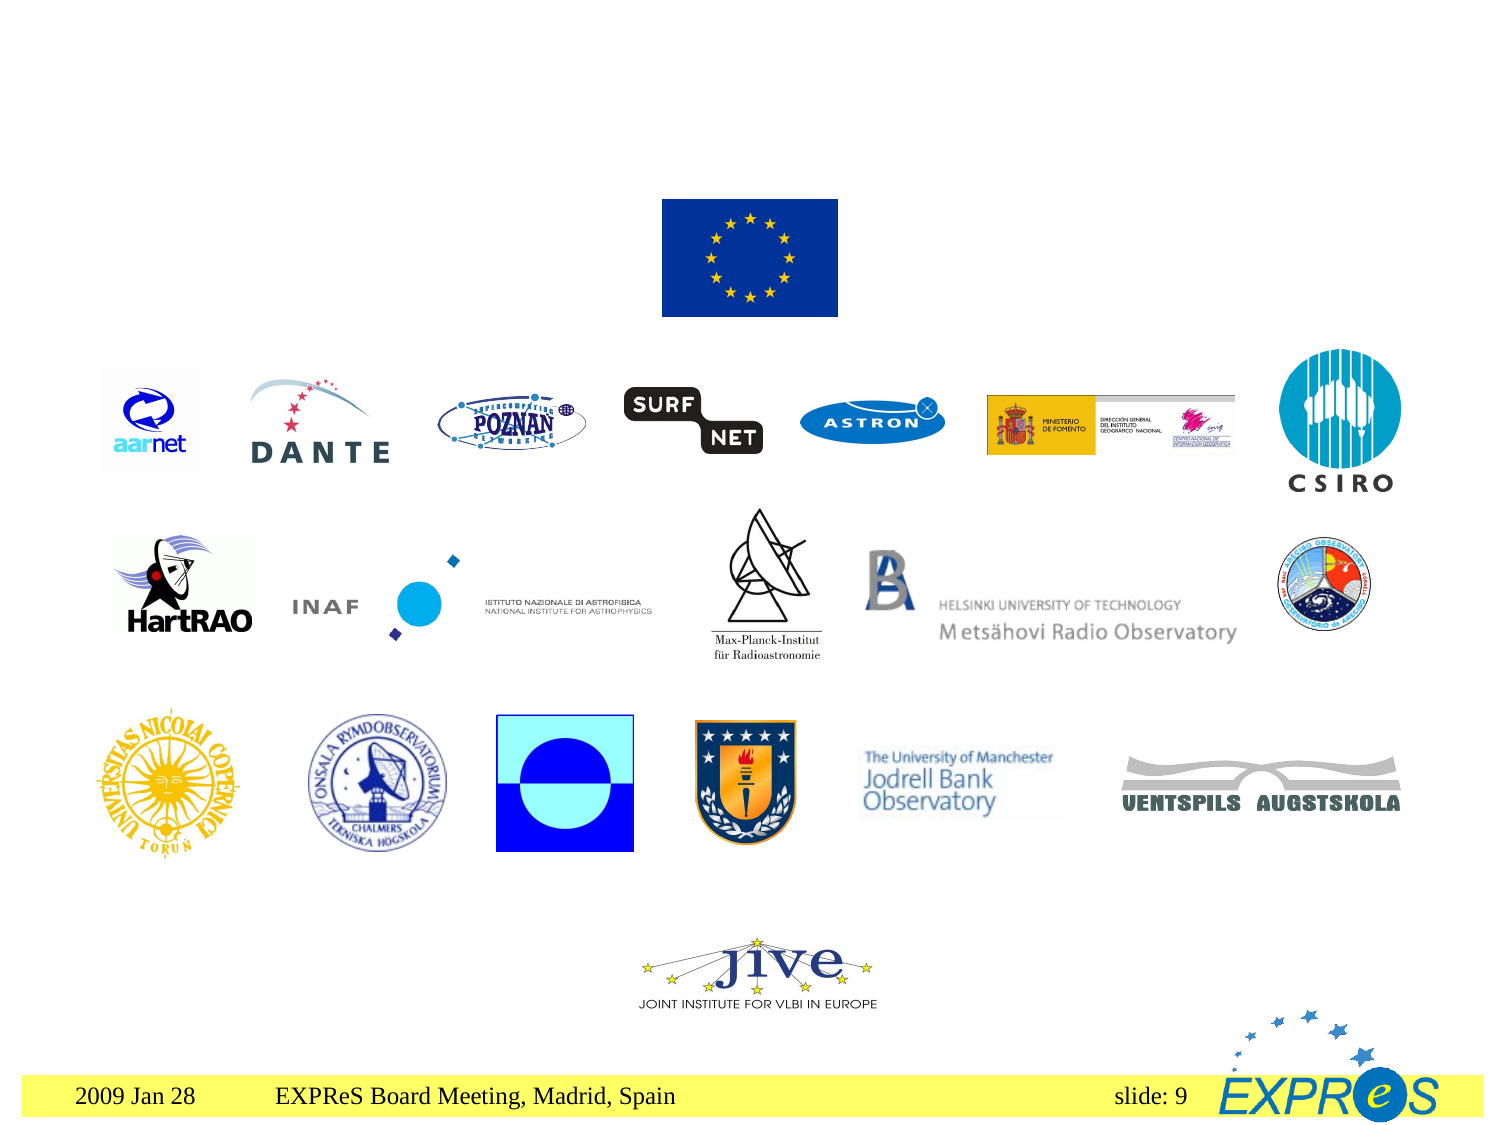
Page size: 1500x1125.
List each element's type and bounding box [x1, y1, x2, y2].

picture [437, 391, 586, 450]
picture [96, 708, 240, 859]
picture [1274, 532, 1375, 634]
picture [21, 937, 1500, 1125]
picture [249, 376, 390, 465]
picture [711, 508, 822, 659]
picture [624, 387, 763, 454]
picture [1121, 756, 1401, 811]
picture [112, 535, 252, 632]
picture [496, 714, 634, 852]
picture [287, 548, 656, 646]
picture [99, 370, 201, 472]
picture [858, 745, 1067, 821]
picture [1279, 349, 1401, 492]
picture [695, 720, 797, 847]
picture [862, 536, 1239, 646]
picture [308, 714, 447, 852]
picture [662, 199, 838, 317]
picture [800, 397, 946, 445]
picture [987, 395, 1235, 455]
